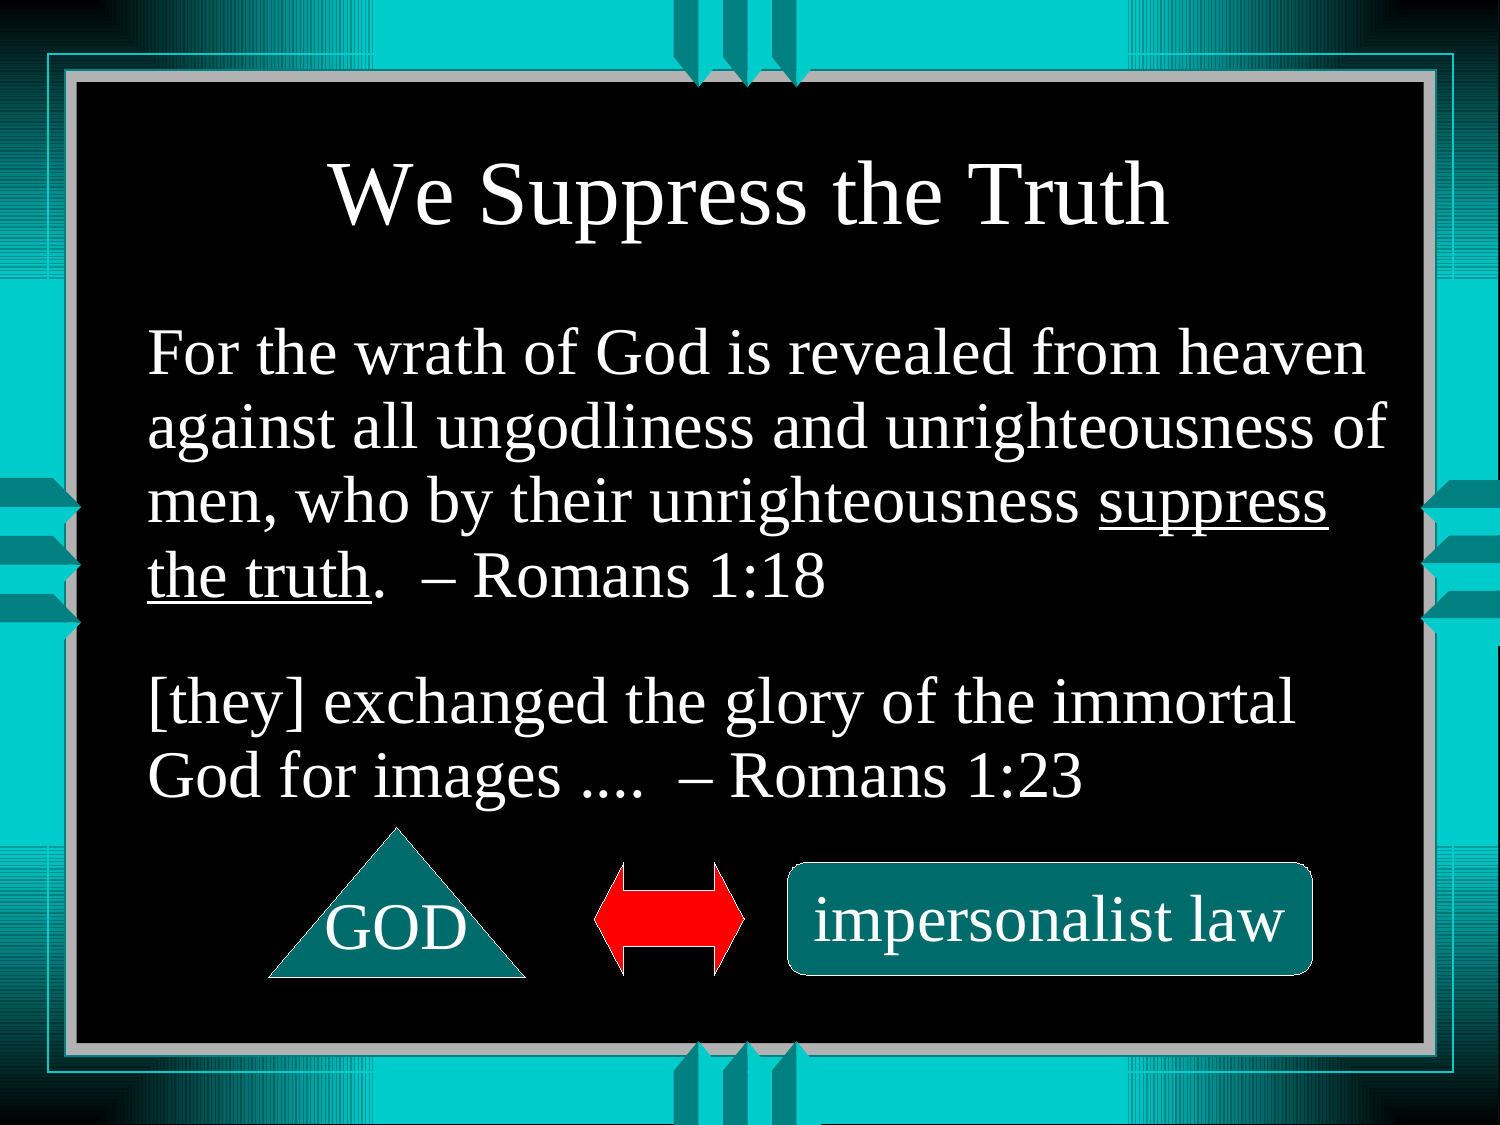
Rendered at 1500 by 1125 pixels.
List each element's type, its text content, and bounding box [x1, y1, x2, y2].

text_box [594, 862, 745, 976]
text_box GOD [268, 827, 526, 978]
text_box [they] exchanged the glory of the immortal God for images .... – Romans 1:23 [132, 656, 1408, 820]
title We Suppress the Truth [112, 99, 1388, 288]
text_box For the wrath of God is revealed from heaven against all ungodliness and unrighteousness of men, who by their unrighteousness suppress the truth. – Romans 1:18 [132, 307, 1408, 620]
text_box impersonalist law [787, 862, 1313, 976]
